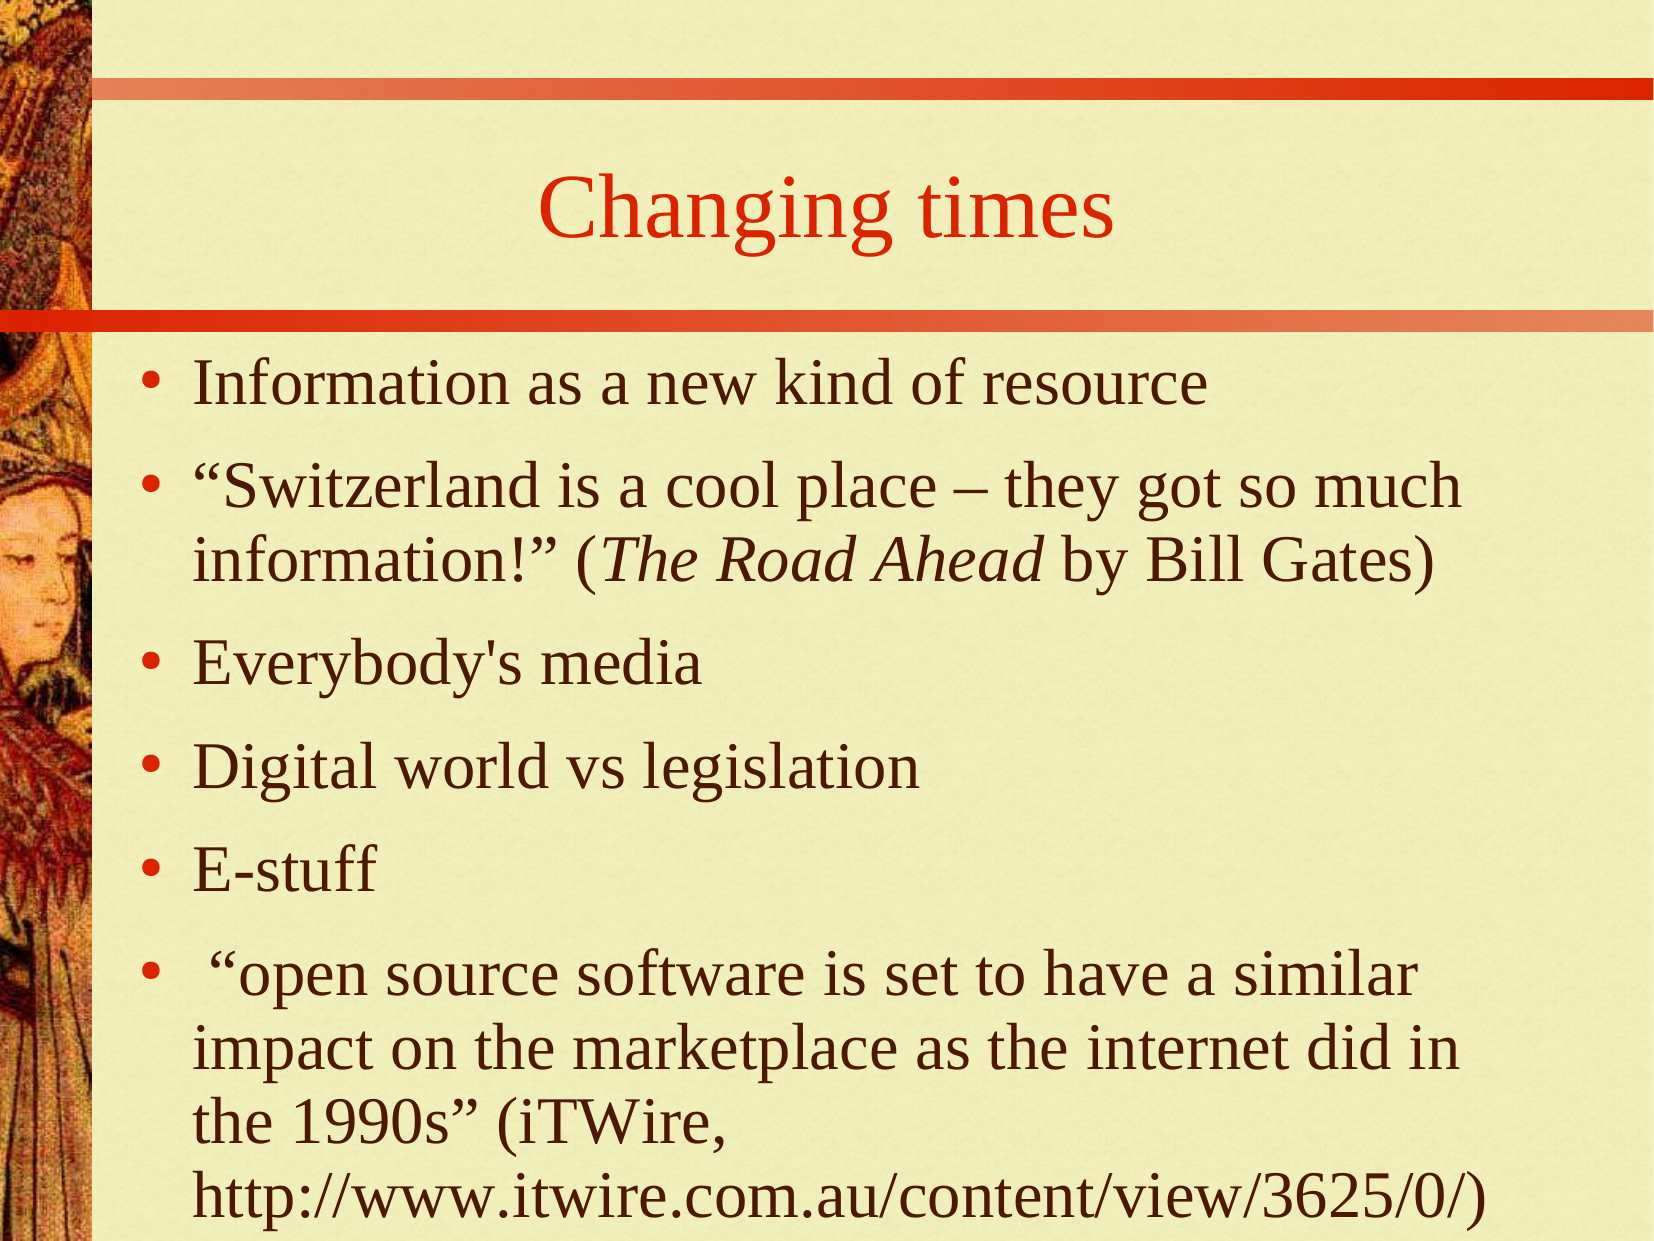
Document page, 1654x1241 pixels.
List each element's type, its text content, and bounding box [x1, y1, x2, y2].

picture [0, 332, 1654, 1241]
list Information as a new kind of resource “Switzerland is a cool place – they got so much information!” (The Road Ahead by Bill Gates) Everybody's media Digital world vs legislation E-stuff “open source software is set to have a similar impact on the marketplace as the internet did in the 1990s” (iTWire, http://www.itwire.com.au/content/view/3625/0/) [121, 344, 1534, 1232]
picture [0, 0, 1654, 310]
title Changing times [121, 102, 1534, 311]
